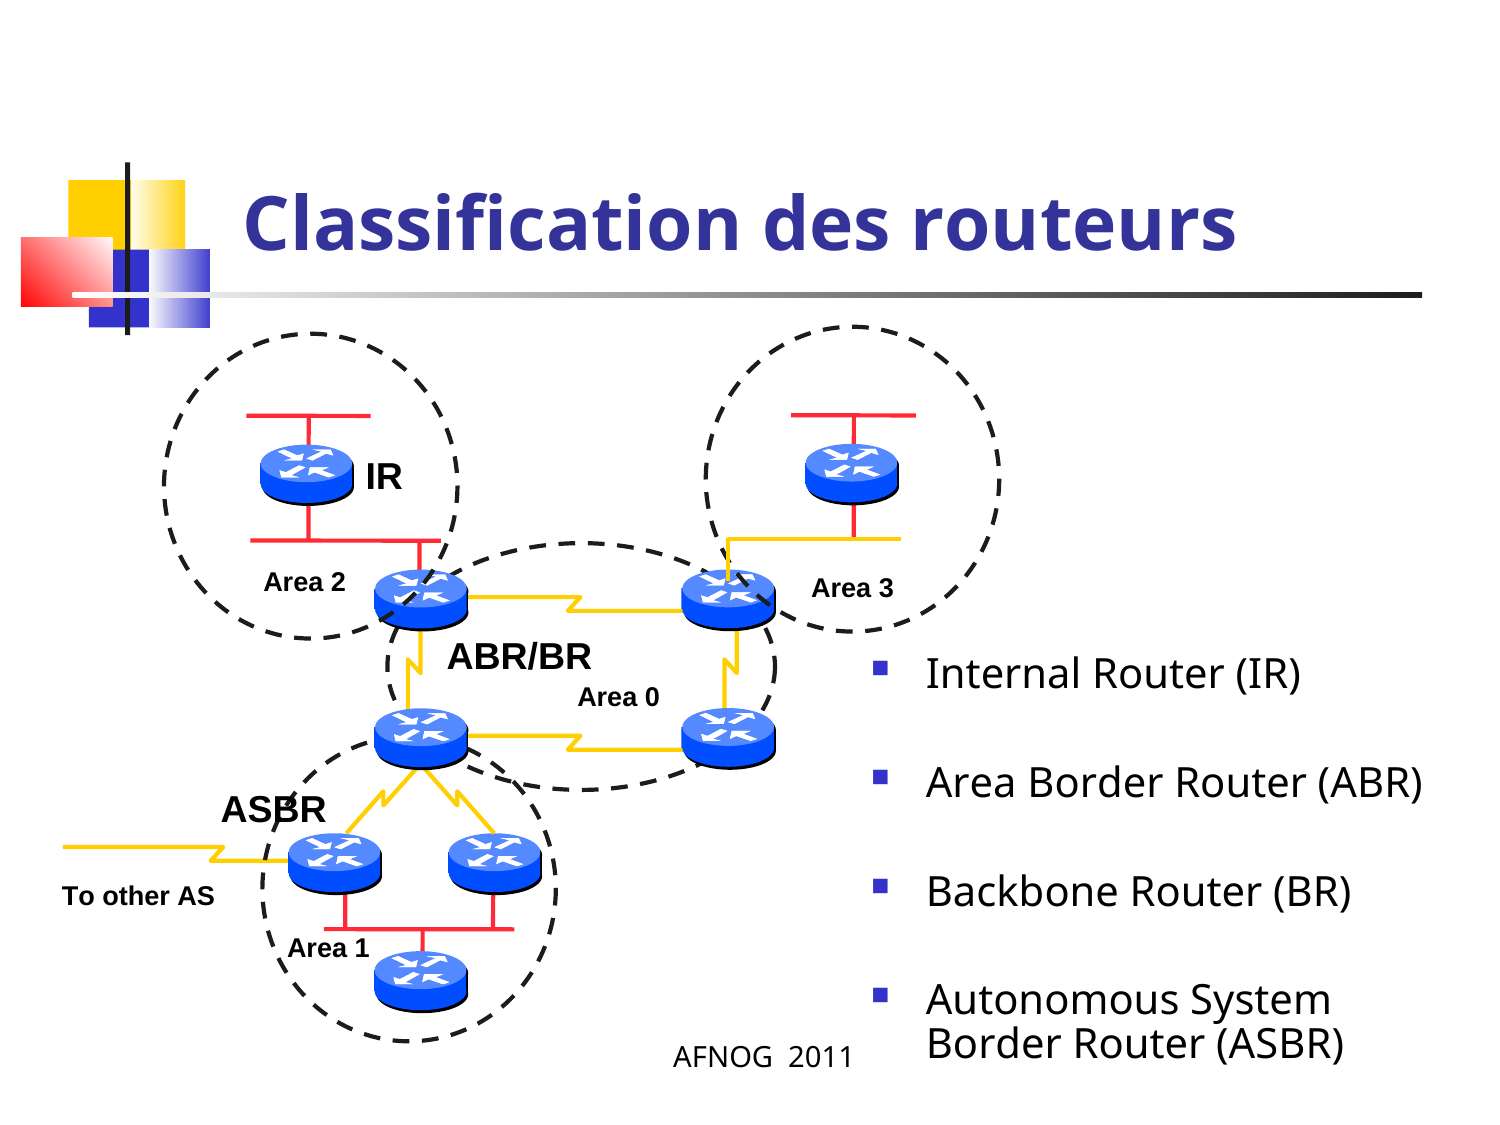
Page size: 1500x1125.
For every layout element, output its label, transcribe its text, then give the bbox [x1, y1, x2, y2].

picture [802, 440, 906, 513]
text_box AFNOG 2011 [527, 1007, 856, 1083]
text_box IR [335, 441, 434, 514]
picture [371, 566, 475, 639]
text_box To other AS [31, 866, 246, 927]
text_box Area 2 [233, 552, 377, 613]
picture [257, 441, 335, 513]
text_box Area 3 [780, 558, 924, 619]
picture [678, 566, 783, 639]
picture [678, 705, 783, 777]
picture [285, 830, 389, 903]
picture [371, 705, 475, 778]
text_box ASBR [190, 774, 357, 846]
picture [445, 830, 549, 903]
picture [370, 948, 475, 1021]
text_box Area 0 [546, 667, 690, 728]
title Classification des routeurs [188, 35, 1468, 276]
text_box Area 1 [272, 926, 385, 972]
text_box ABR/BR [416, 620, 623, 693]
list Internal Router (IR)‏ Area Border Router (ABR)‏ Backbone Router (BR)‏ Autonomous System Border Router (ASBR)‏ [856, 645, 1463, 1121]
